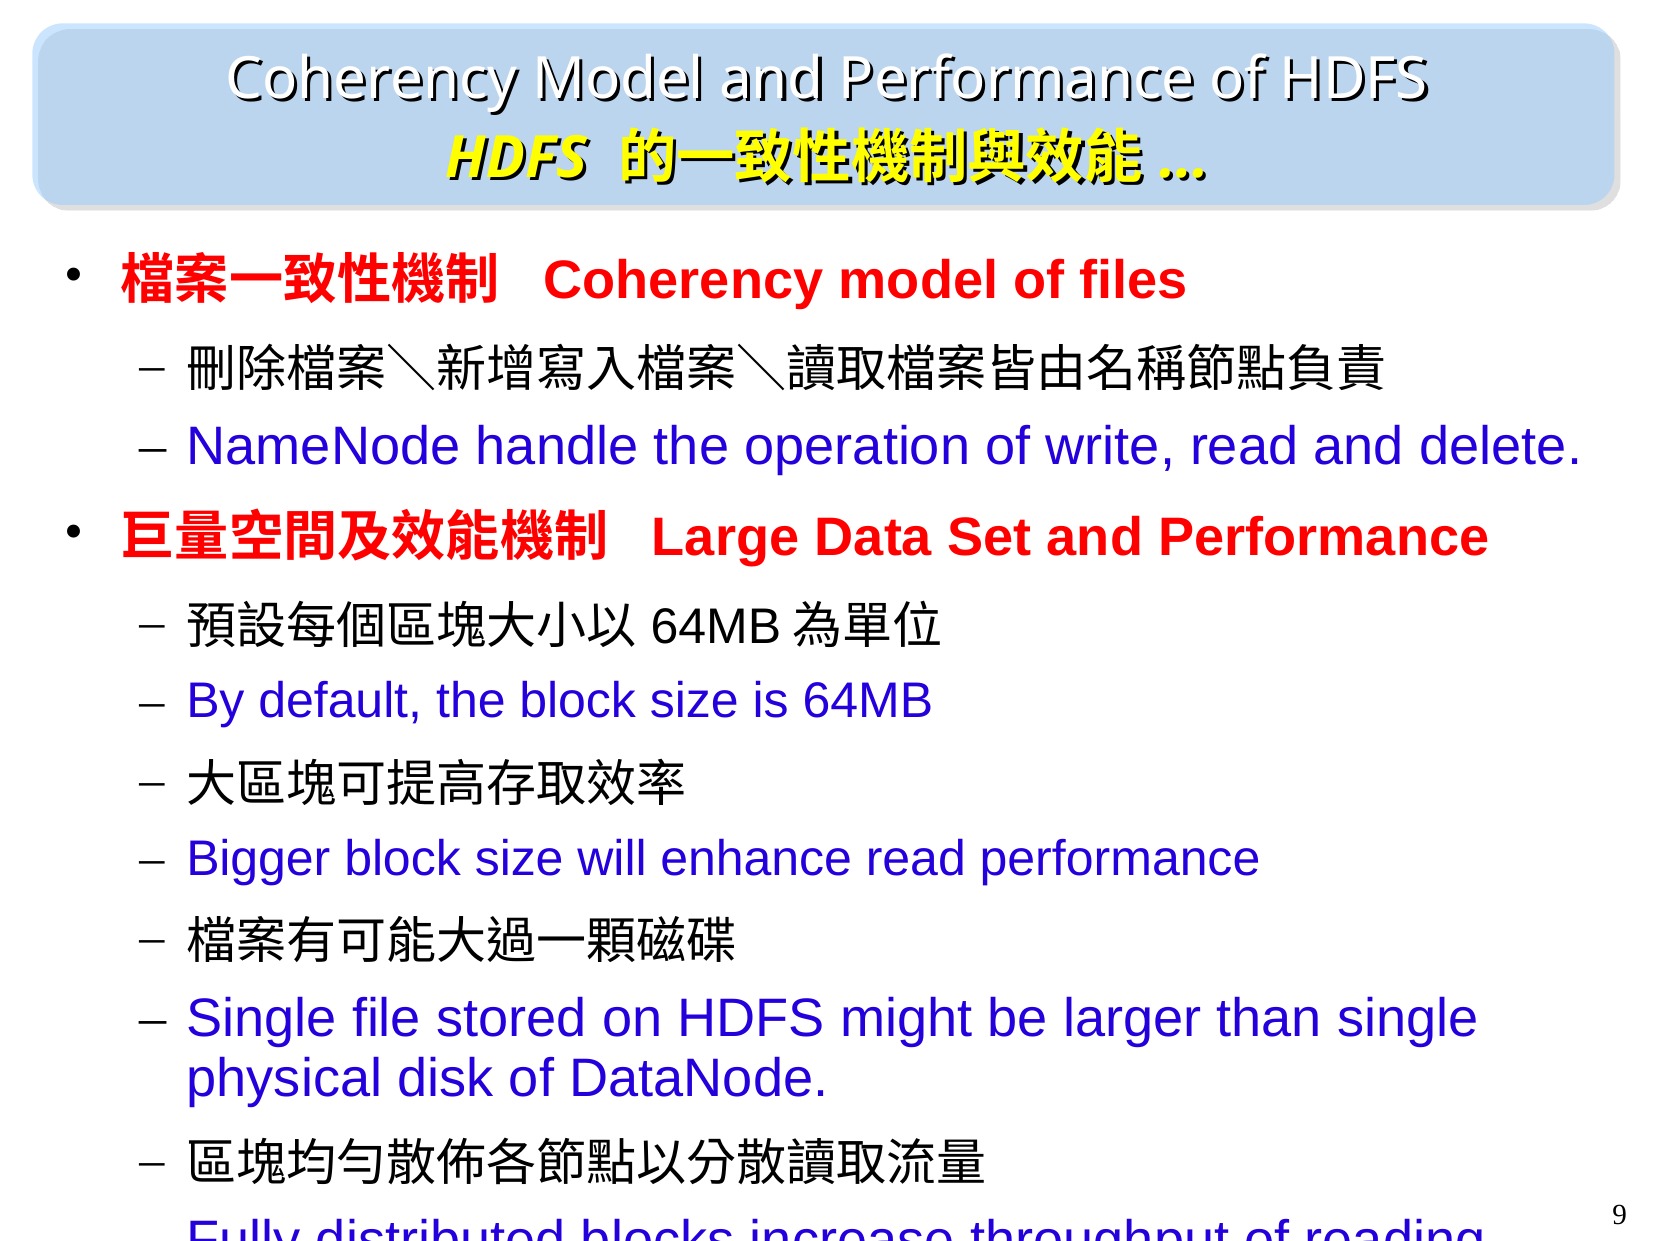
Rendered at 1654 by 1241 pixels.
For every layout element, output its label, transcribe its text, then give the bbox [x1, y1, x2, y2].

title Coherency Model and Performance of HDFS HDFS 的一致性機制與效能... [123, 20, 1530, 211]
list 檔案一致性機制 Coherency model of files 刪除檔案＼新增寫入檔案＼讀取檔案皆由名稱節點負責 NameNode handle the operation of write, read and delete. 巨量空間及效能機制 Large Data Set and Performance 預設每個區塊大小以64MB為單位 By default, the block size is 64MB 大區塊可提高存取效率 Bigger block size will enhance read performance 檔案有可能大過一顆磁碟 Single file stored on HDFS might be larger than single physical disk of DataNode. 區塊均勻散佈各節點以分散讀取流量 Fully distributed blocks increase throughput of reading. [64, 235, 1600, 1199]
text_box [32, 23, 123, 205]
text_box [1530, 23, 1615, 205]
